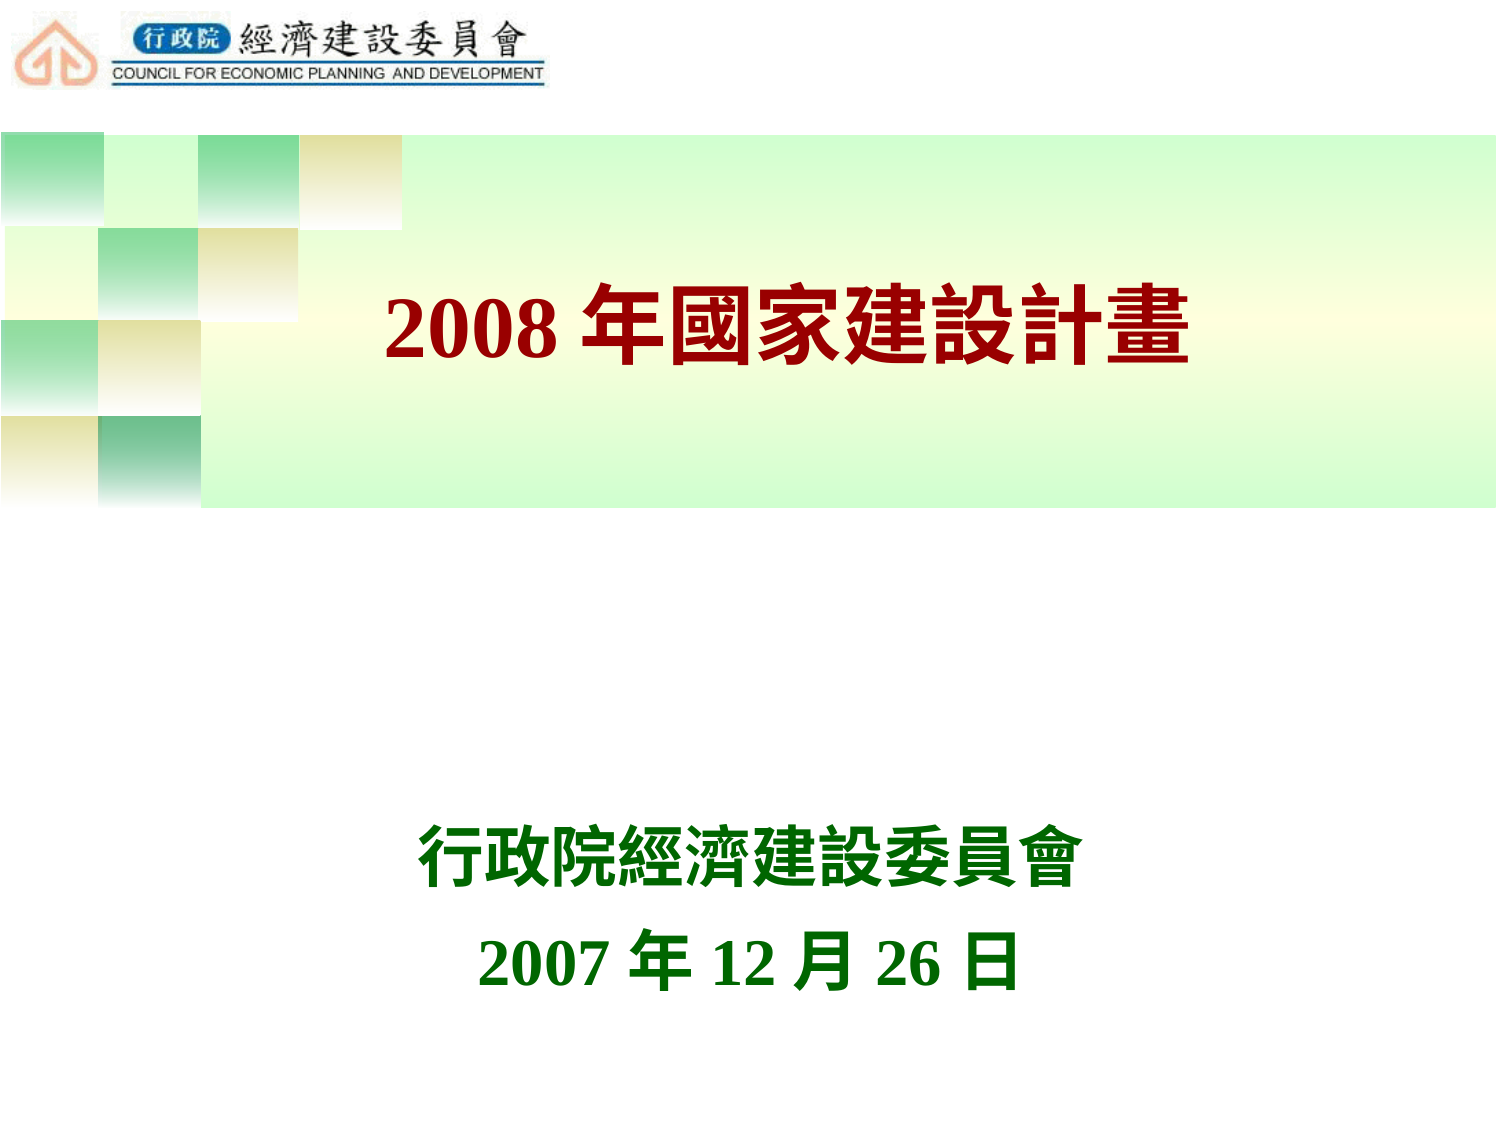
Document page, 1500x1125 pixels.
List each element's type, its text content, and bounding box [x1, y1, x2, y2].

text_box [1, 132, 1496, 508]
subtitle 行政院經濟建設委員會 2007年12月26日 [12, 798, 1490, 1087]
picture [11, 11, 550, 90]
title 2008年國家建設計畫 [112, 155, 1464, 468]
